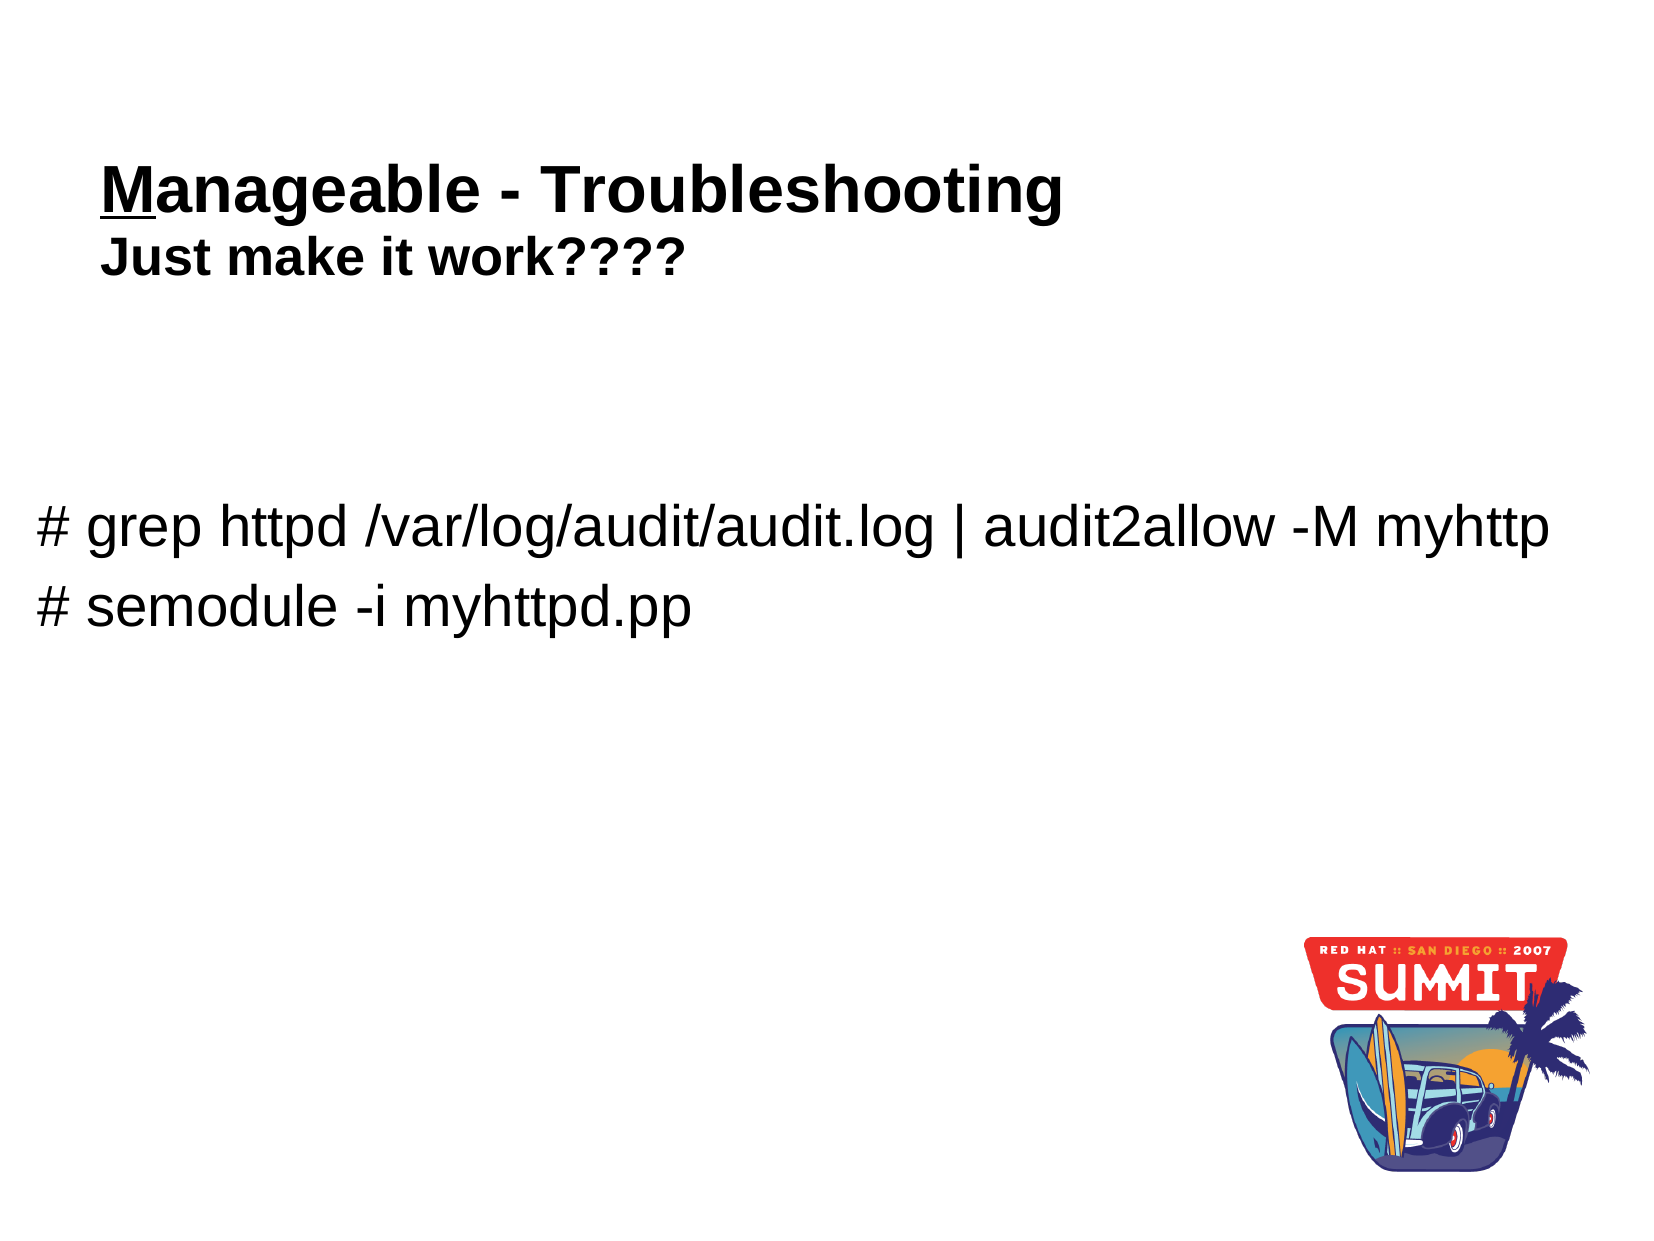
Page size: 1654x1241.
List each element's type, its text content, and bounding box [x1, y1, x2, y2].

title Manageable - Troubleshooting Just make it work???? [100, 141, 1506, 298]
list # grep httpd /var/log/audit/audit.log | audit2allow -M myhttp # semodule -i myhttpd.pp [37, 331, 1654, 1201]
